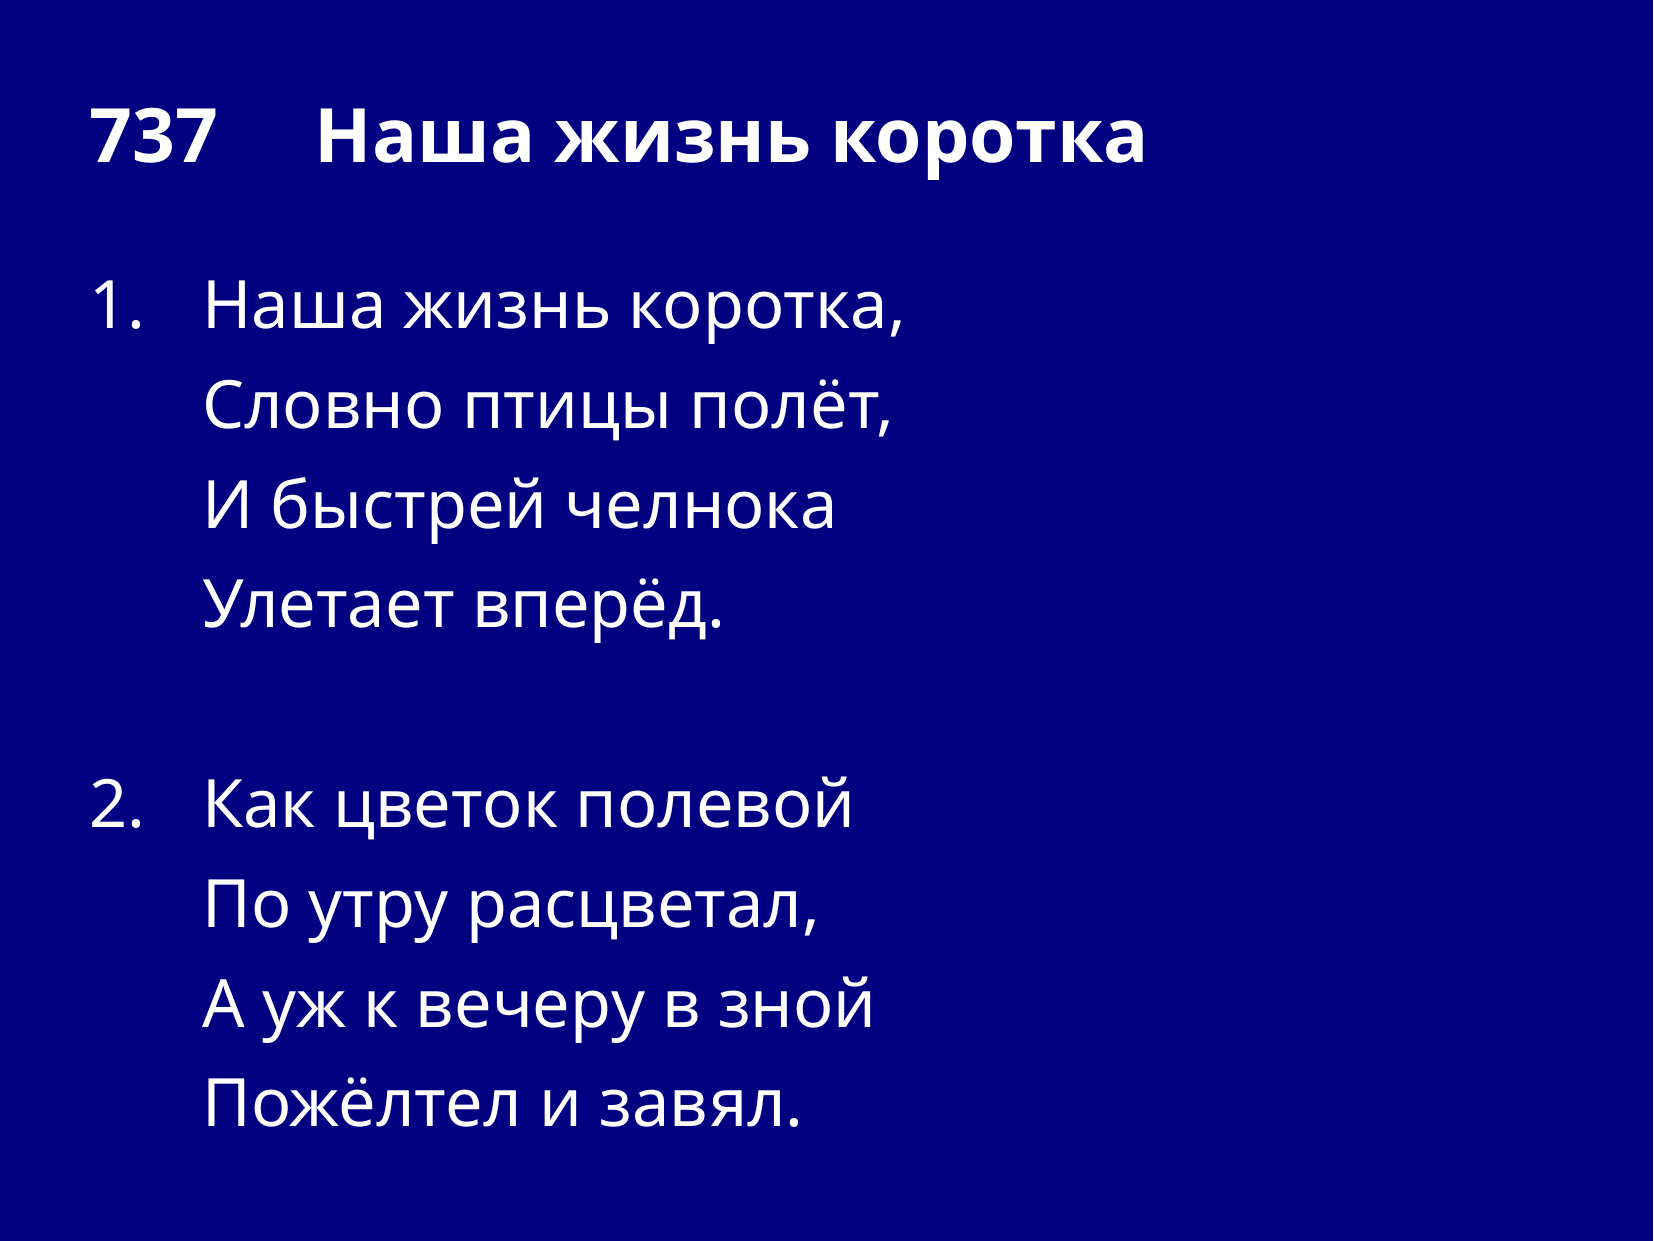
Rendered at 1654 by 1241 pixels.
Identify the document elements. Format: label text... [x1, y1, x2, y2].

text_box 737 Наша жизнь коротка [75, 75, 1576, 188]
text_box 1. Наша жизнь коротка, Словно птицы полёт, И быстрей челнока Улетает вперёд. 2. Как цветок полевой По утру расцветал, А уж к вечеру в зной Пожёлтел и завял. [75, 188, 1576, 1163]
